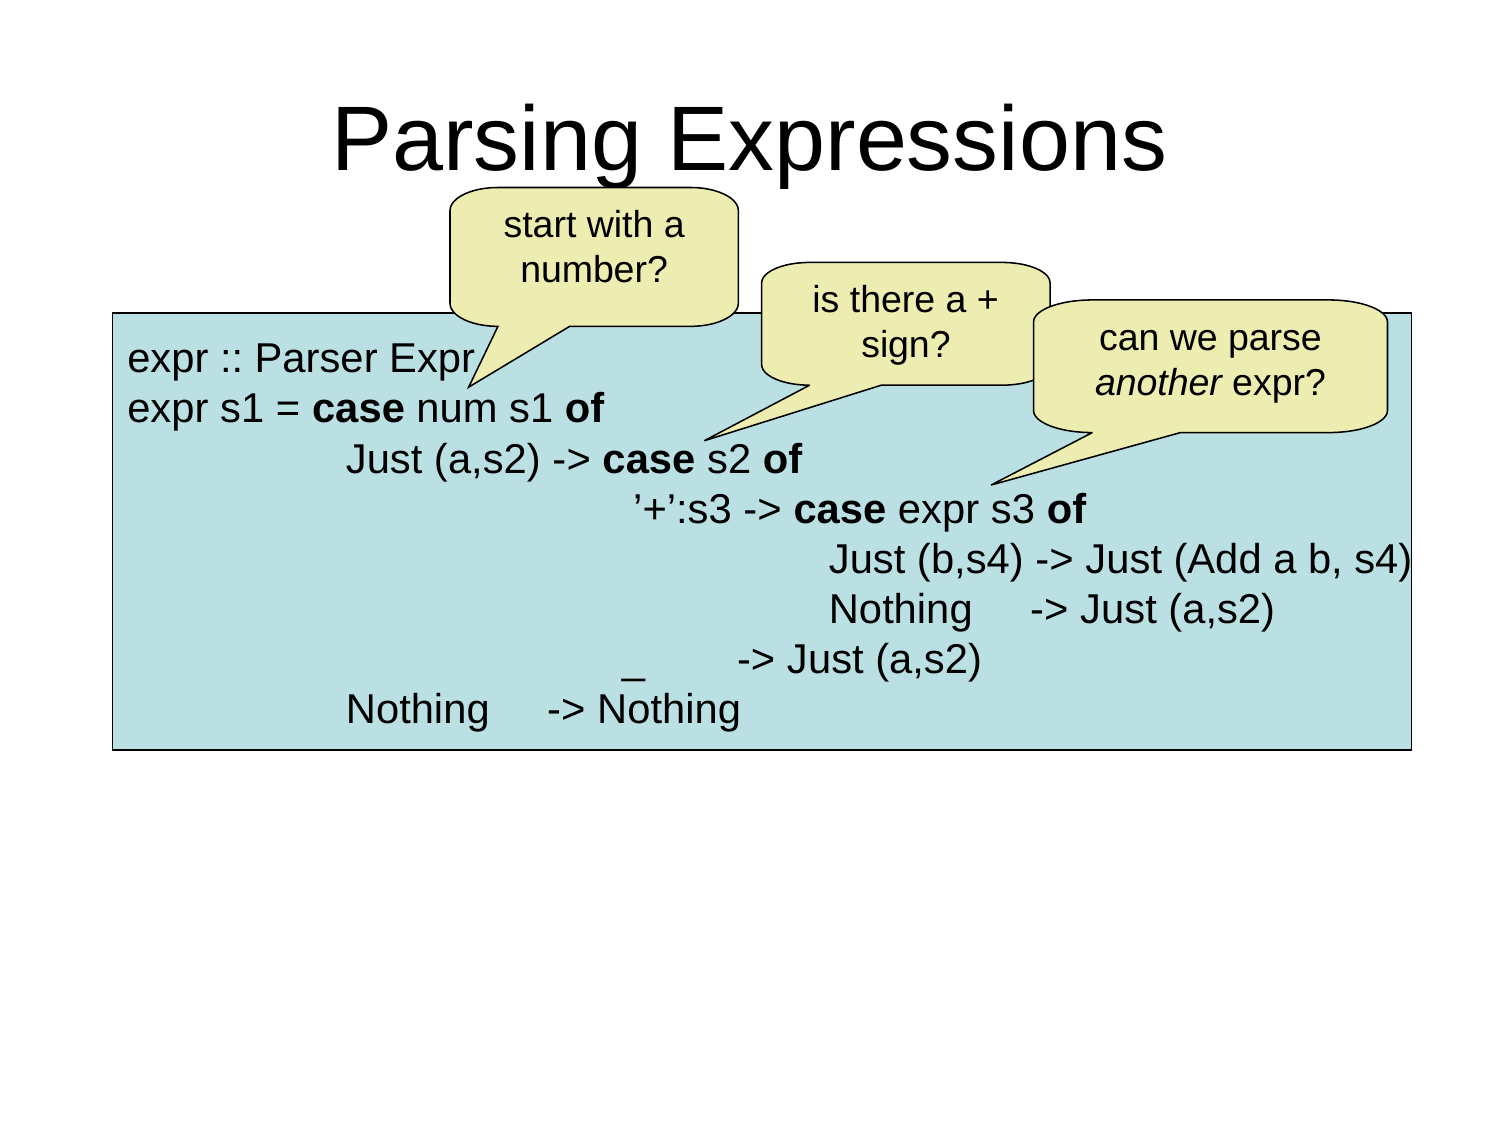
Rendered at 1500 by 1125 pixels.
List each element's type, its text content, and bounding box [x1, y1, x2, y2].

text_box expr :: Parser Expr expr s1 = case num s1 of Just (a,s2) -> case s2 of ’+’:s3 -> case expr s3 of Just (b,s4) -> Just (Add a b, s4) Nothing -> Just (a,s2) _ -> Just (a,s2) Nothing -> Nothing [112, 312, 1412, 750]
text_box is there a + sign? [704, 262, 1051, 441]
text_box start with a number? [450, 187, 739, 388]
title Parsing Expressions [75, 45, 1426, 233]
text_box can we parse another expr? [991, 299, 1388, 486]
